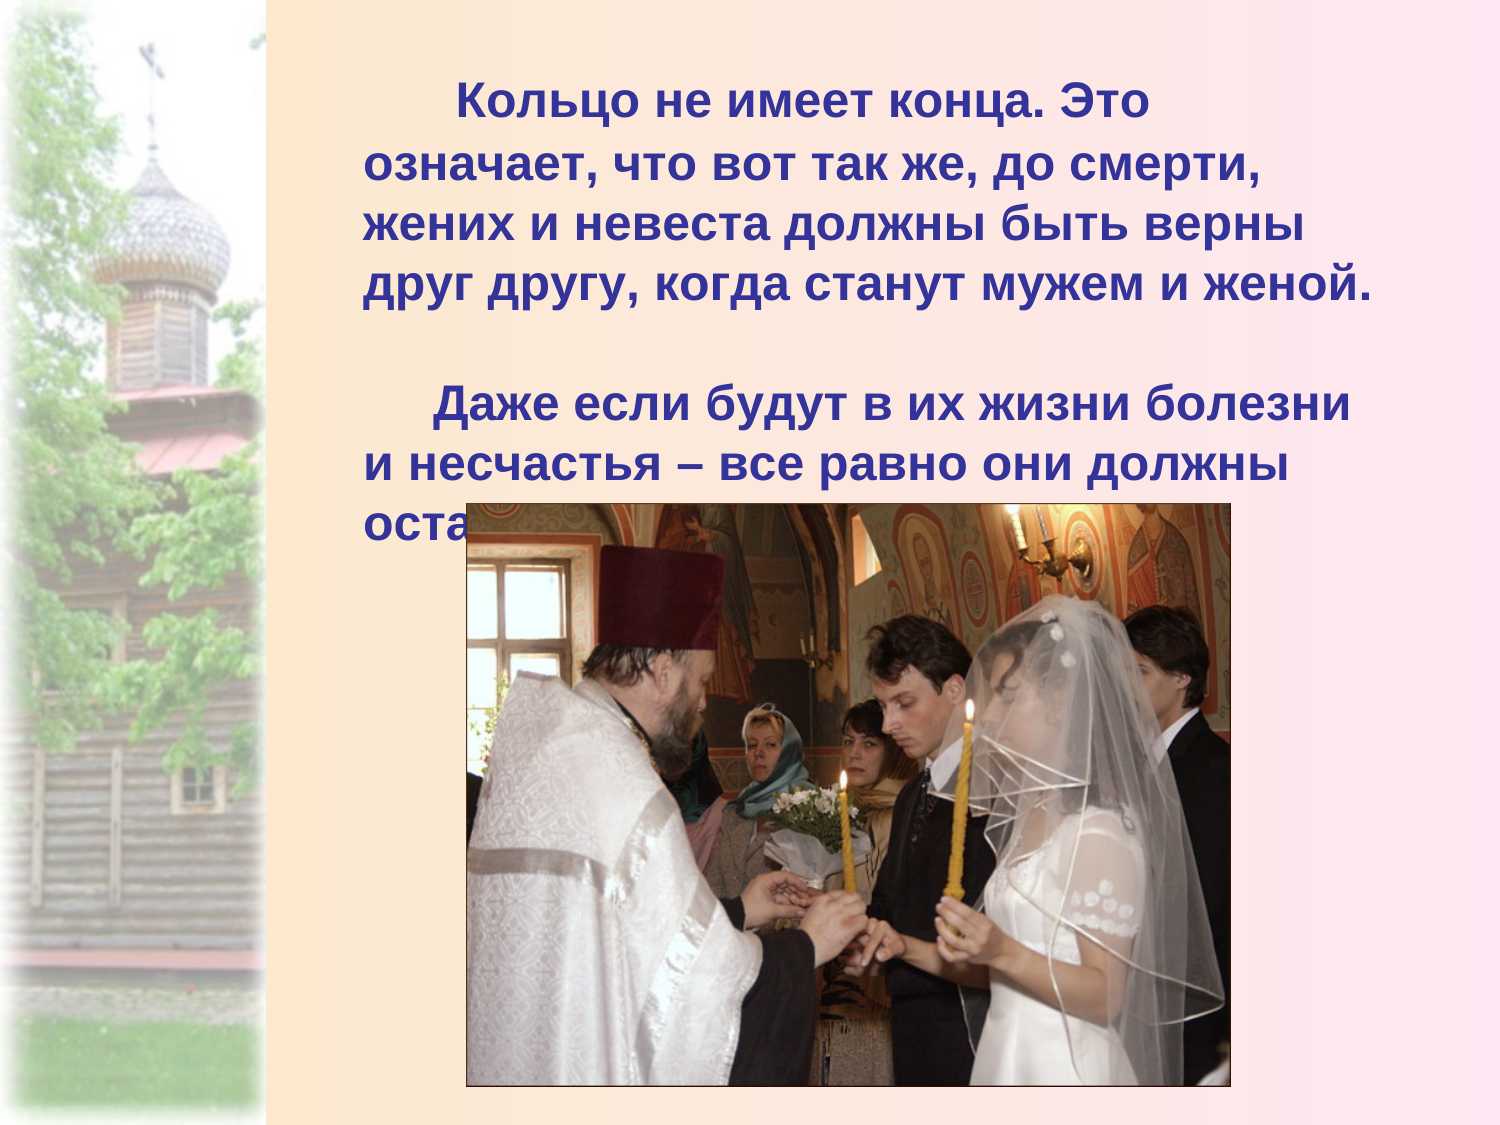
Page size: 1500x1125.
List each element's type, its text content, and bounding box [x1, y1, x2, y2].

picture [466, 503, 1231, 1087]
picture [0, 0, 266, 1125]
text_box Кольцо не имеет конца. Это означает, что вот так же, до смерти, жених и невеста должны быть верны друг другу, когда станут мужем и женой. Даже если будут в их жизни болезни и несчастья – все равно они должны оставаться вместе. [348, 42, 1412, 559]
